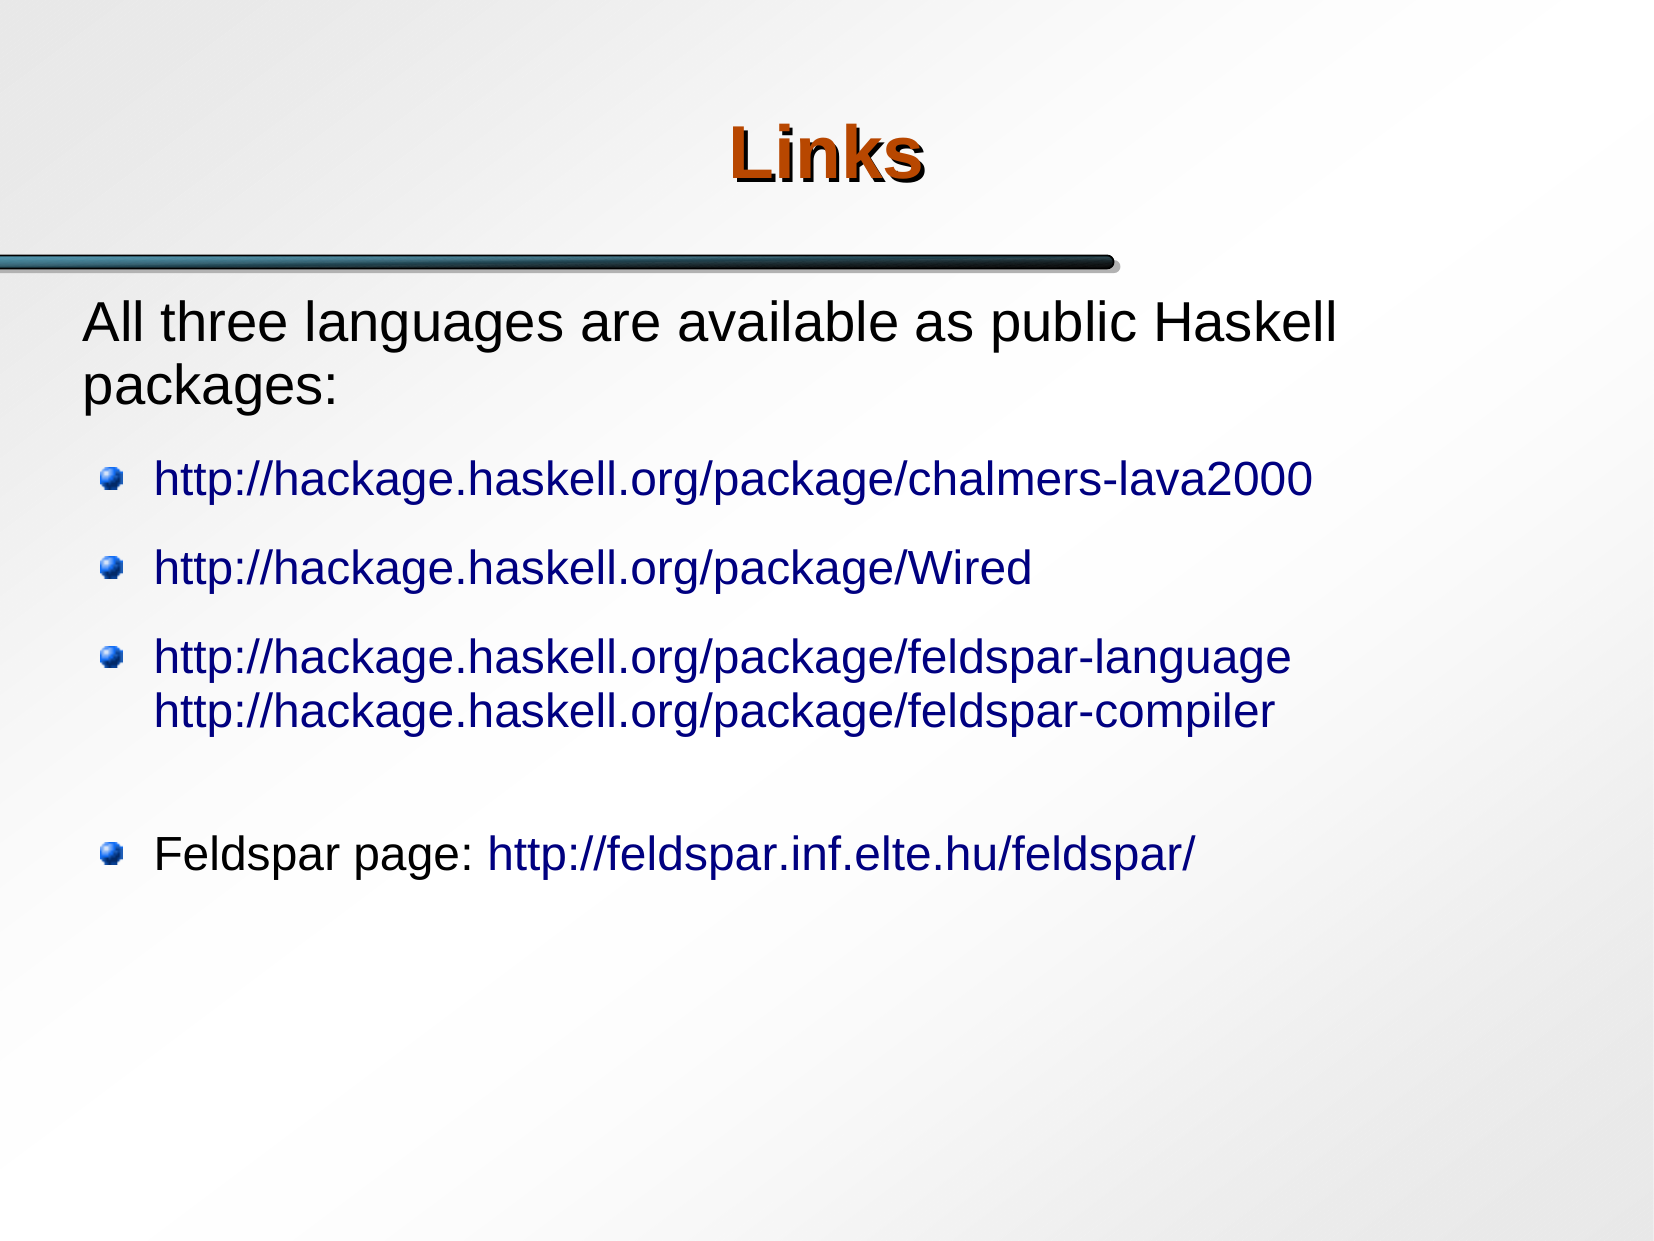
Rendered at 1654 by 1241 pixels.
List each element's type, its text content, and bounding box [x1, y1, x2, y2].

list All three languages are available as public Haskell packages: http://hackage.haskell.org/package/chalmers-lava2000 http://hackage.haskell.org/package/Wired http://hackage.haskell.org/package/feldspar-language http://hackage.haskell.org/package/feldspar-compiler Feldspar page: http://feldspar.inf.elte.hu/feldspar/ [82, 290, 1571, 1109]
title Links [82, 49, 1571, 257]
